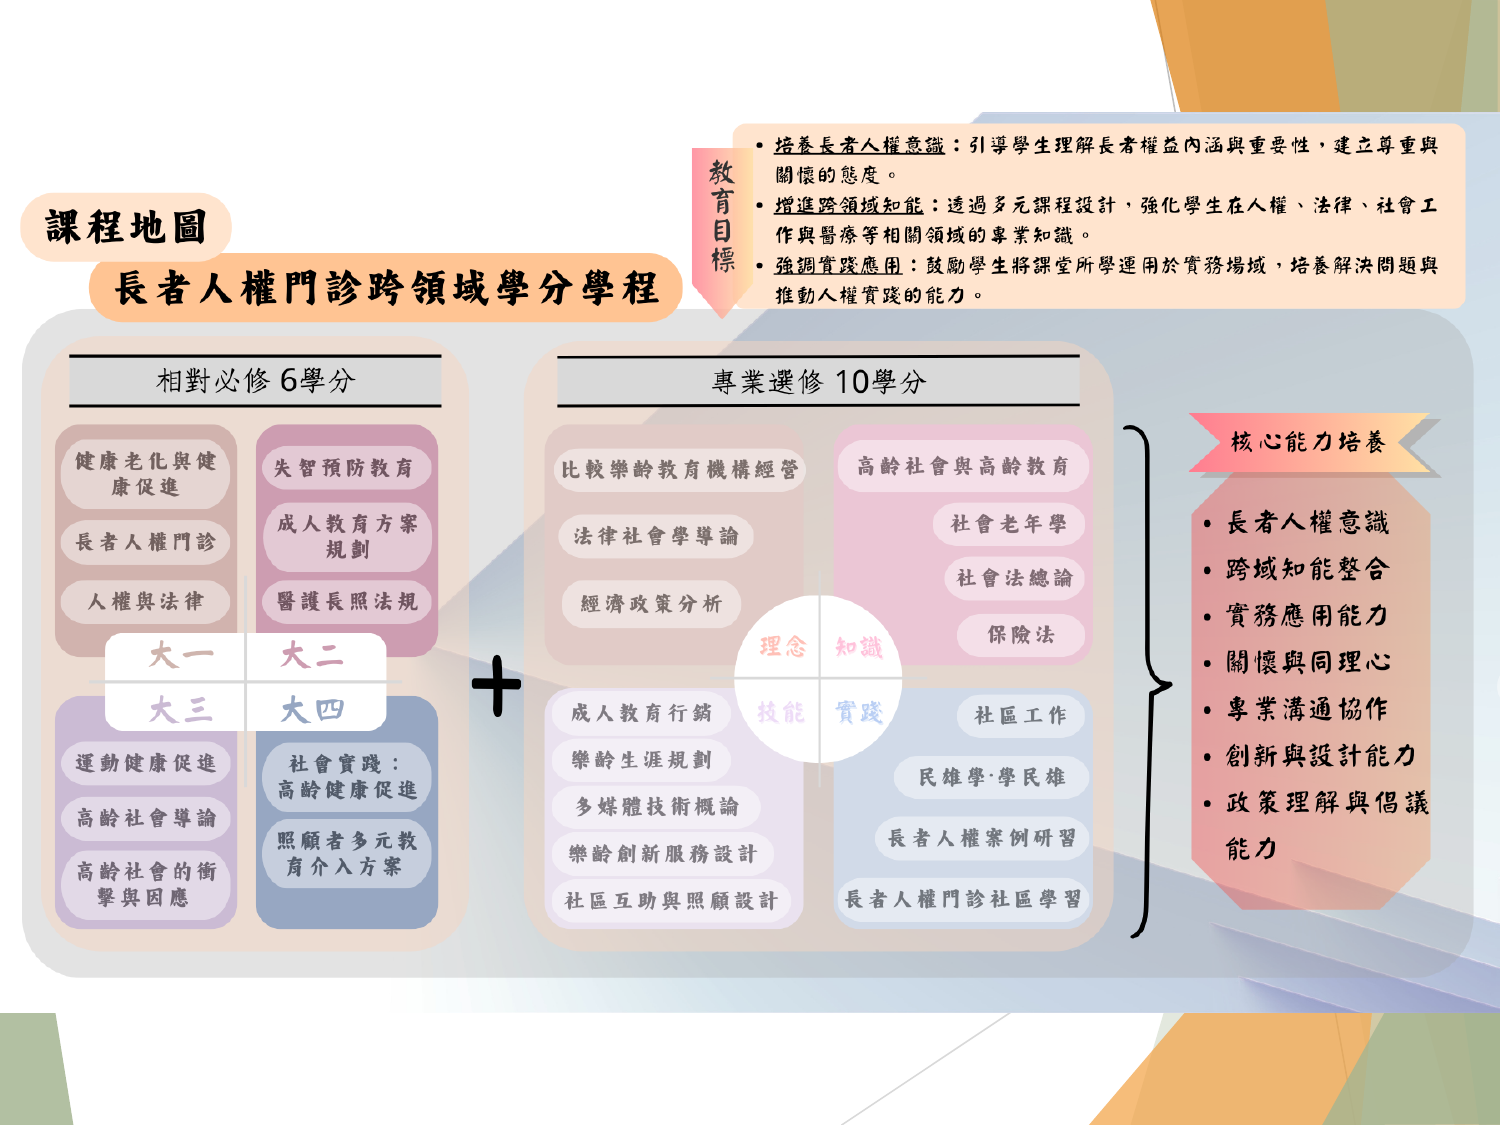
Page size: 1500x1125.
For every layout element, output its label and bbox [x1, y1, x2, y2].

picture [0, 112, 1500, 1013]
